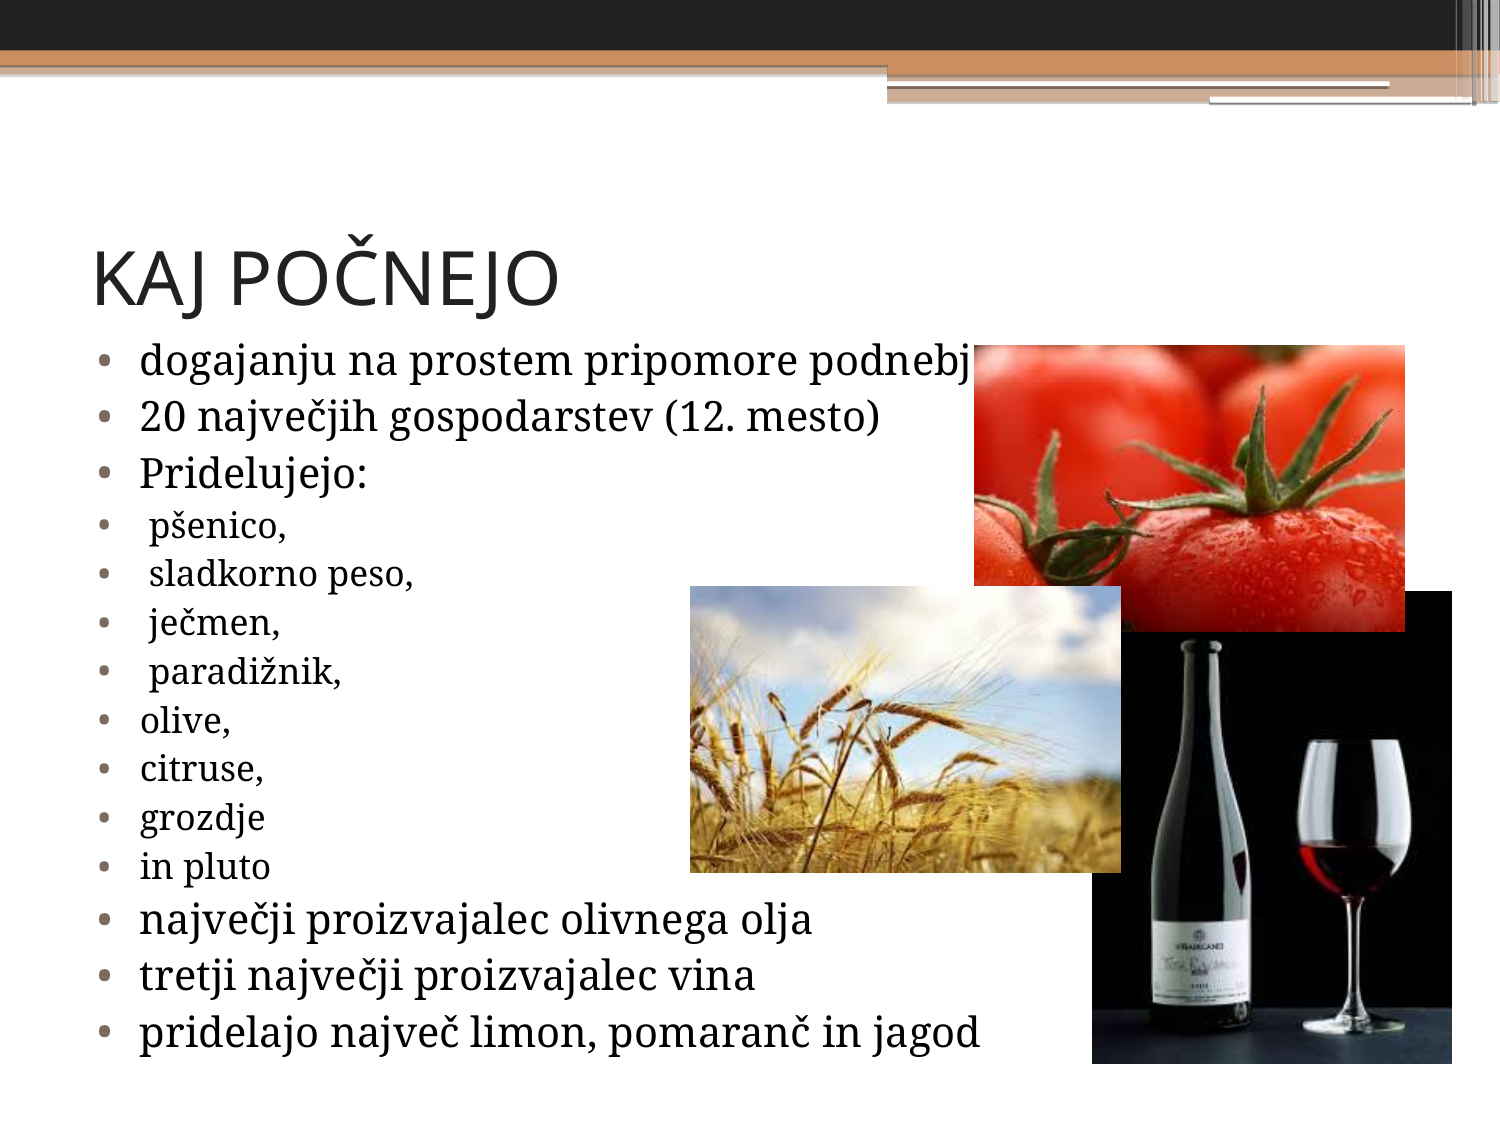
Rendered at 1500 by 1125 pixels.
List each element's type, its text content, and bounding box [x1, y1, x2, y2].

title KAJ POČNEJO [75, 187, 1425, 326]
list dogajanju na prostem pripomore podnebje 20 največjih gospodarstev (12. mesto) Pridelujejo: pšenico, sladkorno peso, ječmen, paradižnik, olive, citruse, grozdje in pluto največji proizvajalec olivnega olja tretji največji proizvajalec vina pridelajo največ limon, pomaranč in jagod [64, 326, 1425, 1079]
picture [690, 345, 1452, 1064]
